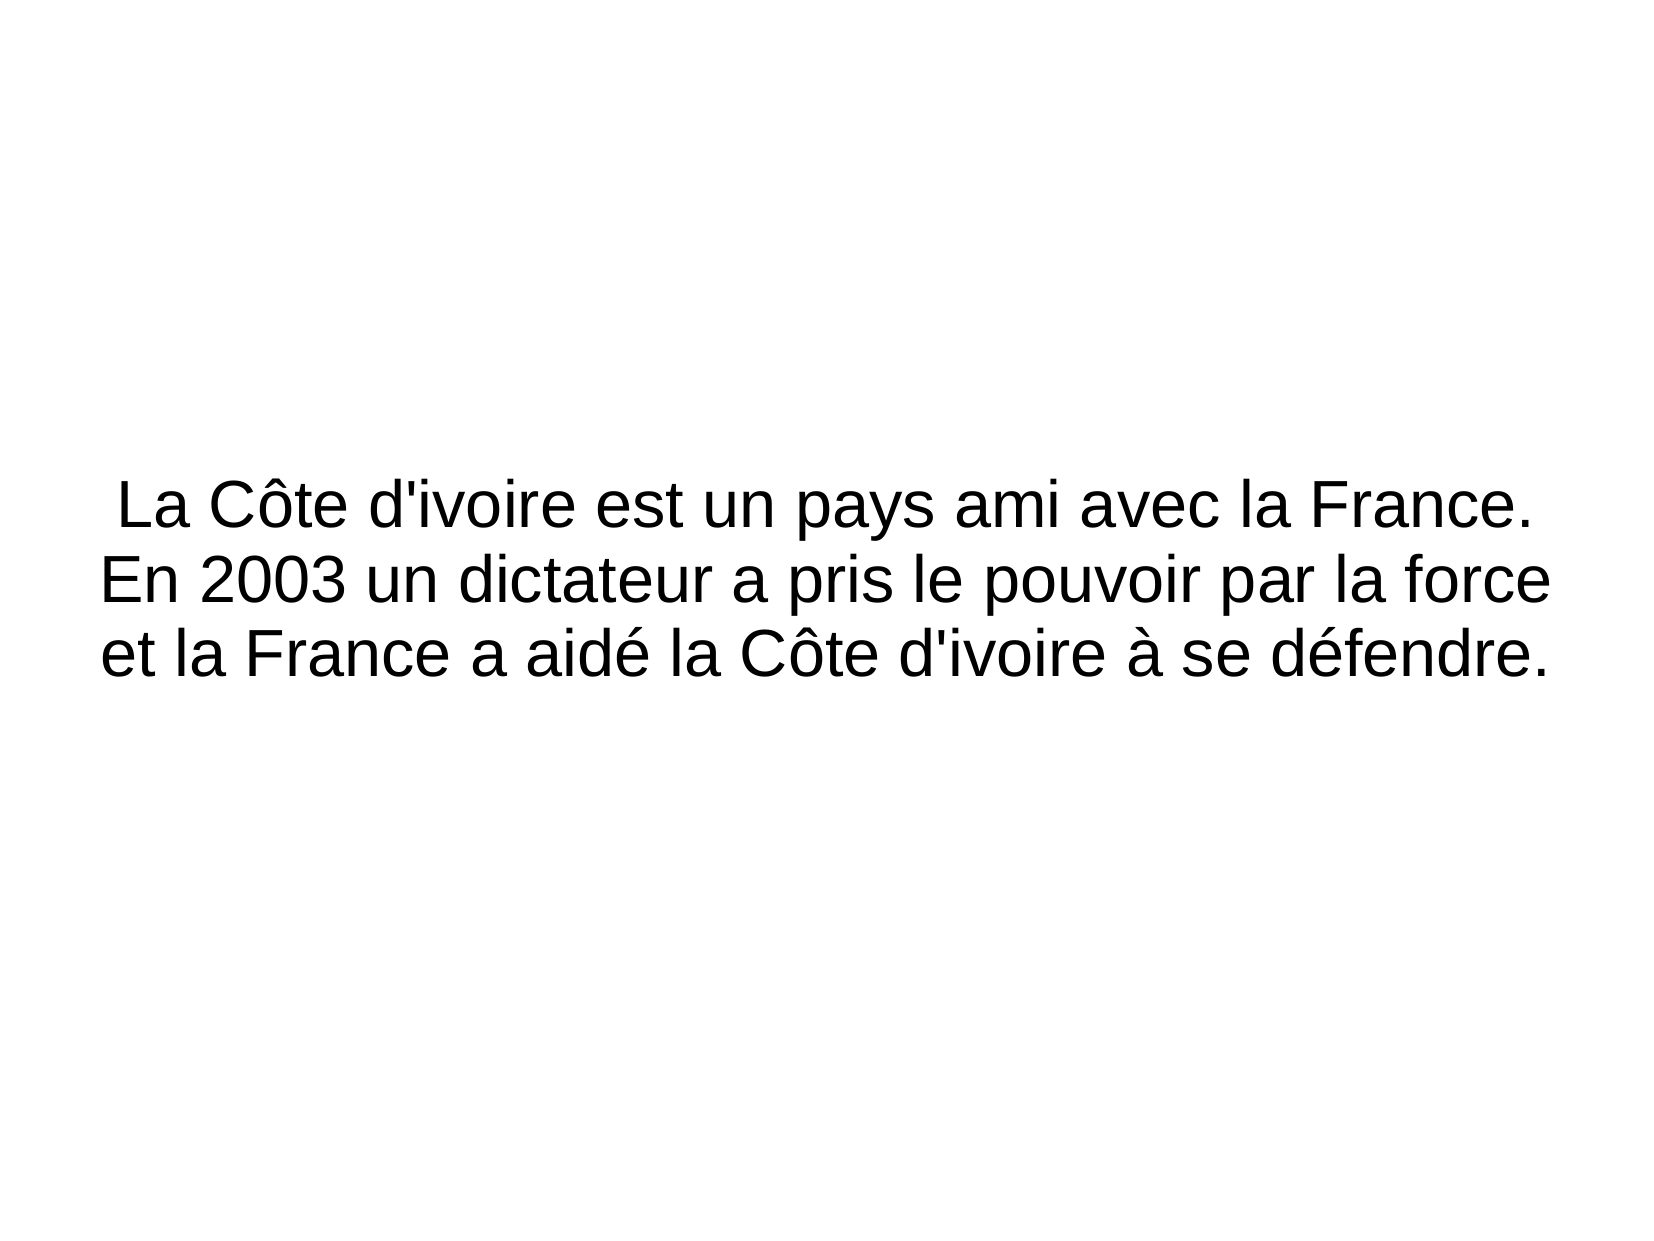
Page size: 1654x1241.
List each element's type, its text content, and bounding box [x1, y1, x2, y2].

subtitle La Côte d'ivoire est un pays ami avec la France. En 2003 un dictateur a pris le pouvoir par la force et la France a aidé la Côte d'ivoire à se défendre. [82, 49, 1571, 1109]
